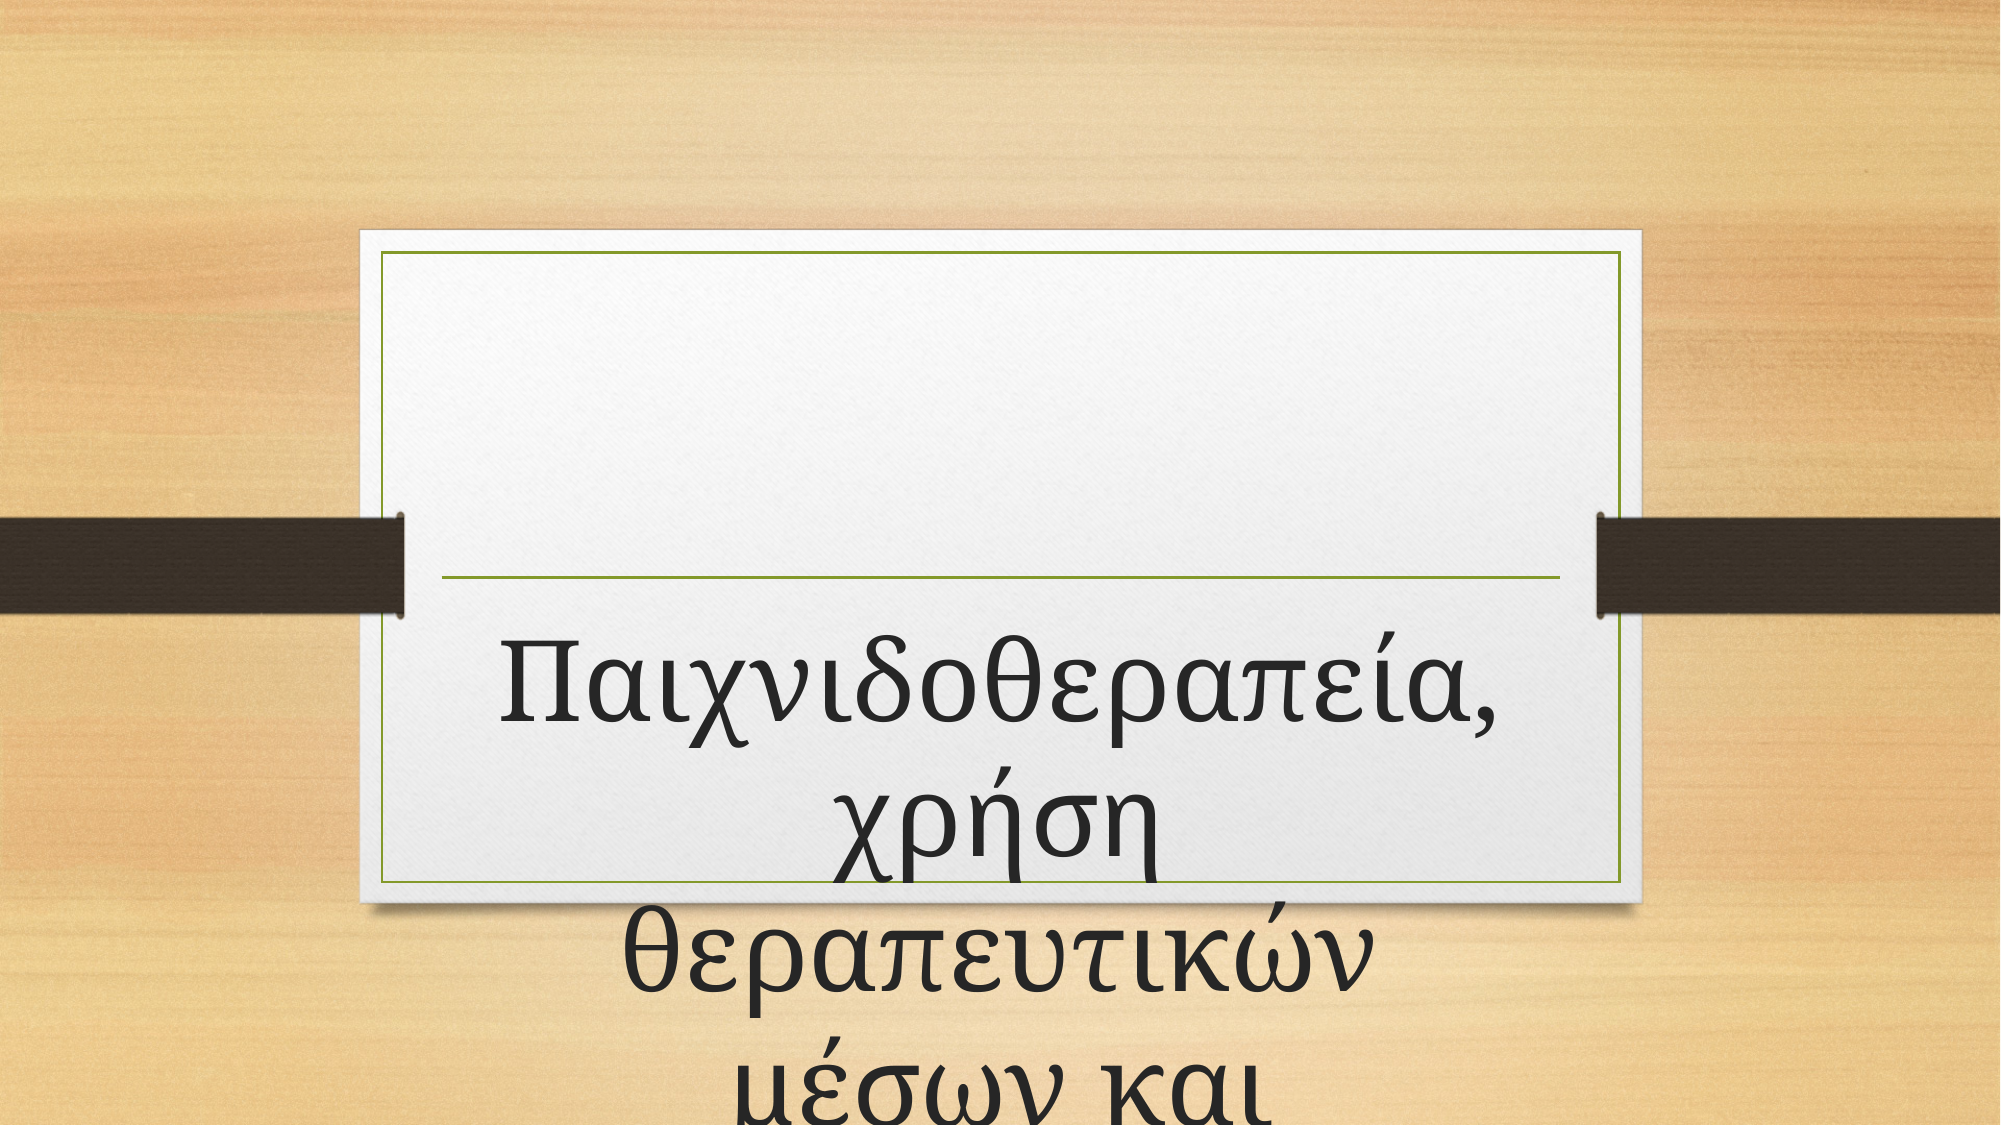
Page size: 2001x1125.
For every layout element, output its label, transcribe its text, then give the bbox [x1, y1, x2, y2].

title Παιχνιδοθεραπεία, χρήση θεραπευτικών μέσων και δραστηριότητες [440, 601, 1559, 851]
